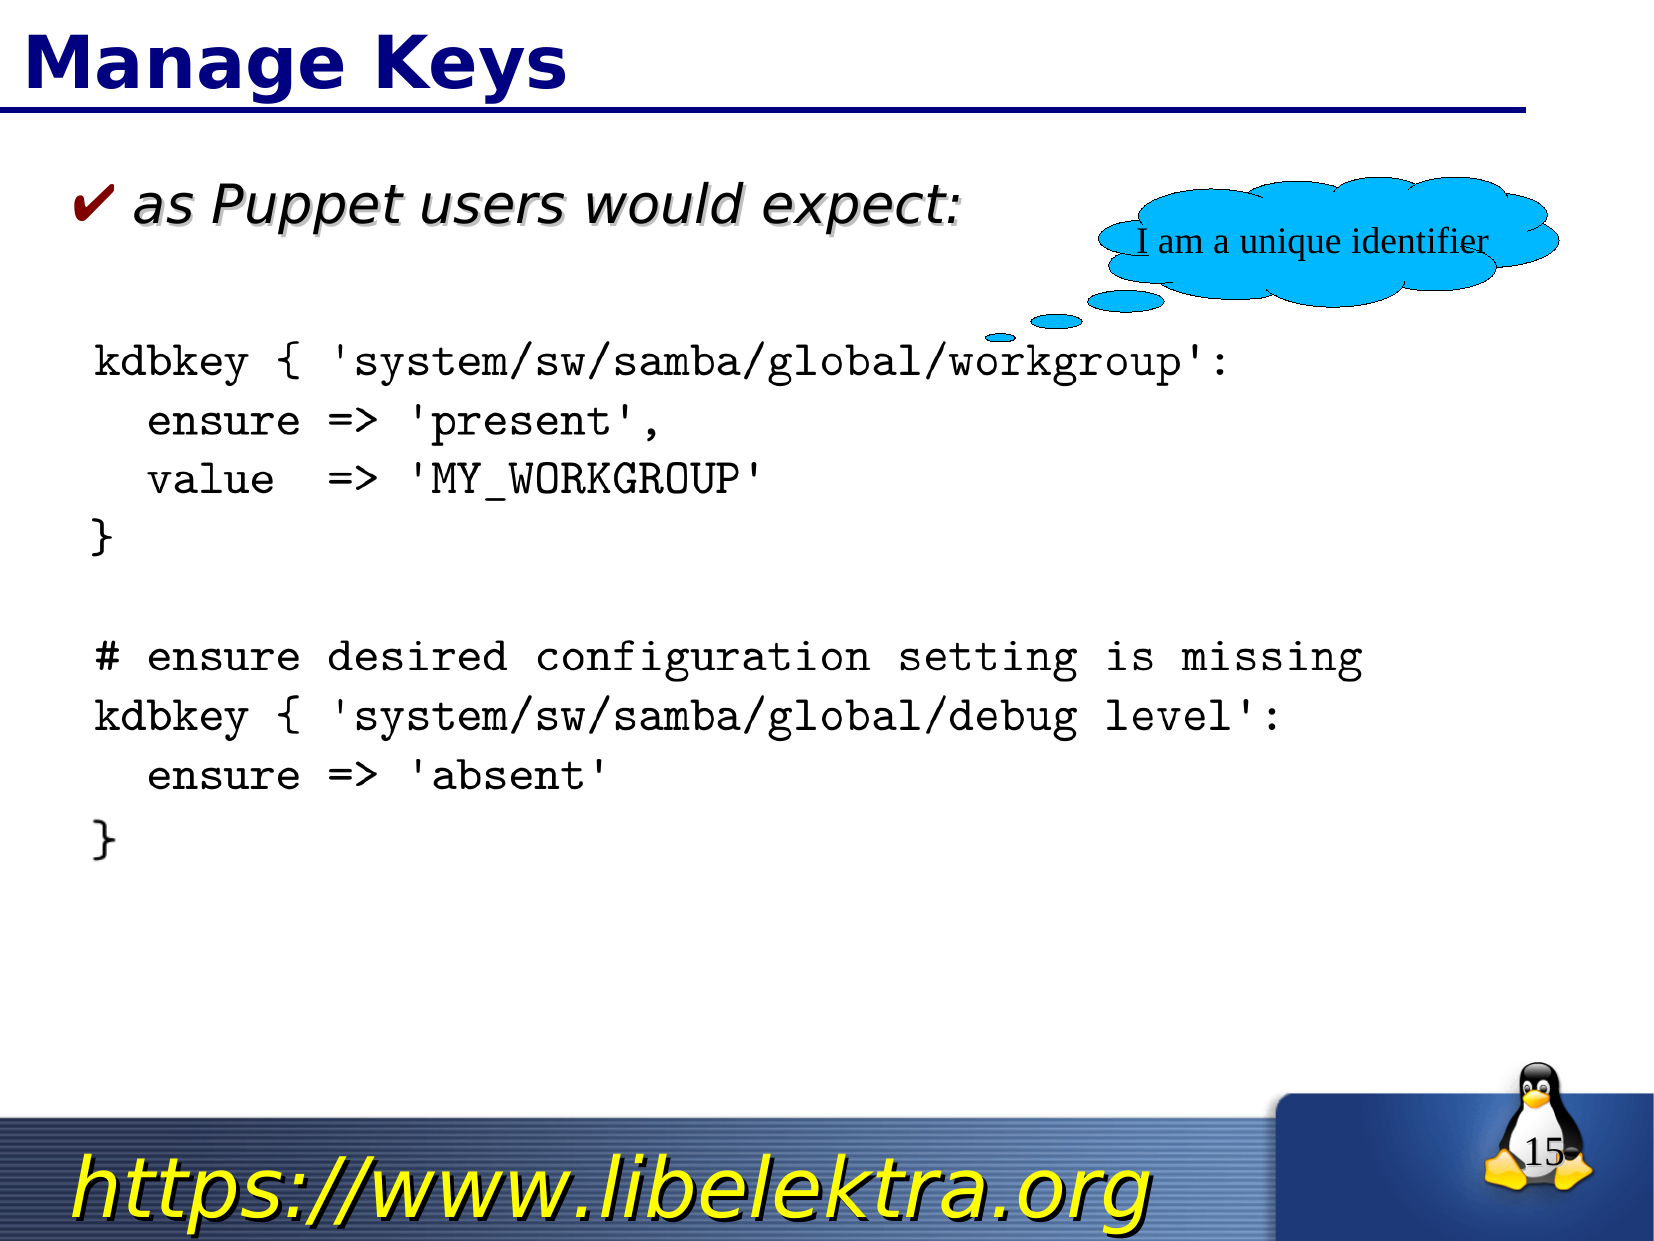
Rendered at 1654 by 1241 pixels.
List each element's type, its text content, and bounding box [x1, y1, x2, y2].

text_box I am a unique identifier [1087, 290, 1165, 313]
picture [0, 1061, 1654, 1241]
text_box <Foliennummer> [1248, 1122, 1566, 1178]
text_box I am a unique identifier [1030, 314, 1083, 329]
text_box Manage Keys [22, 15, 1611, 111]
list as Puppet users would expect: [59, 161, 1633, 792]
picture [82, 792, 1381, 871]
text_box I am a unique identifier [1098, 177, 1560, 308]
